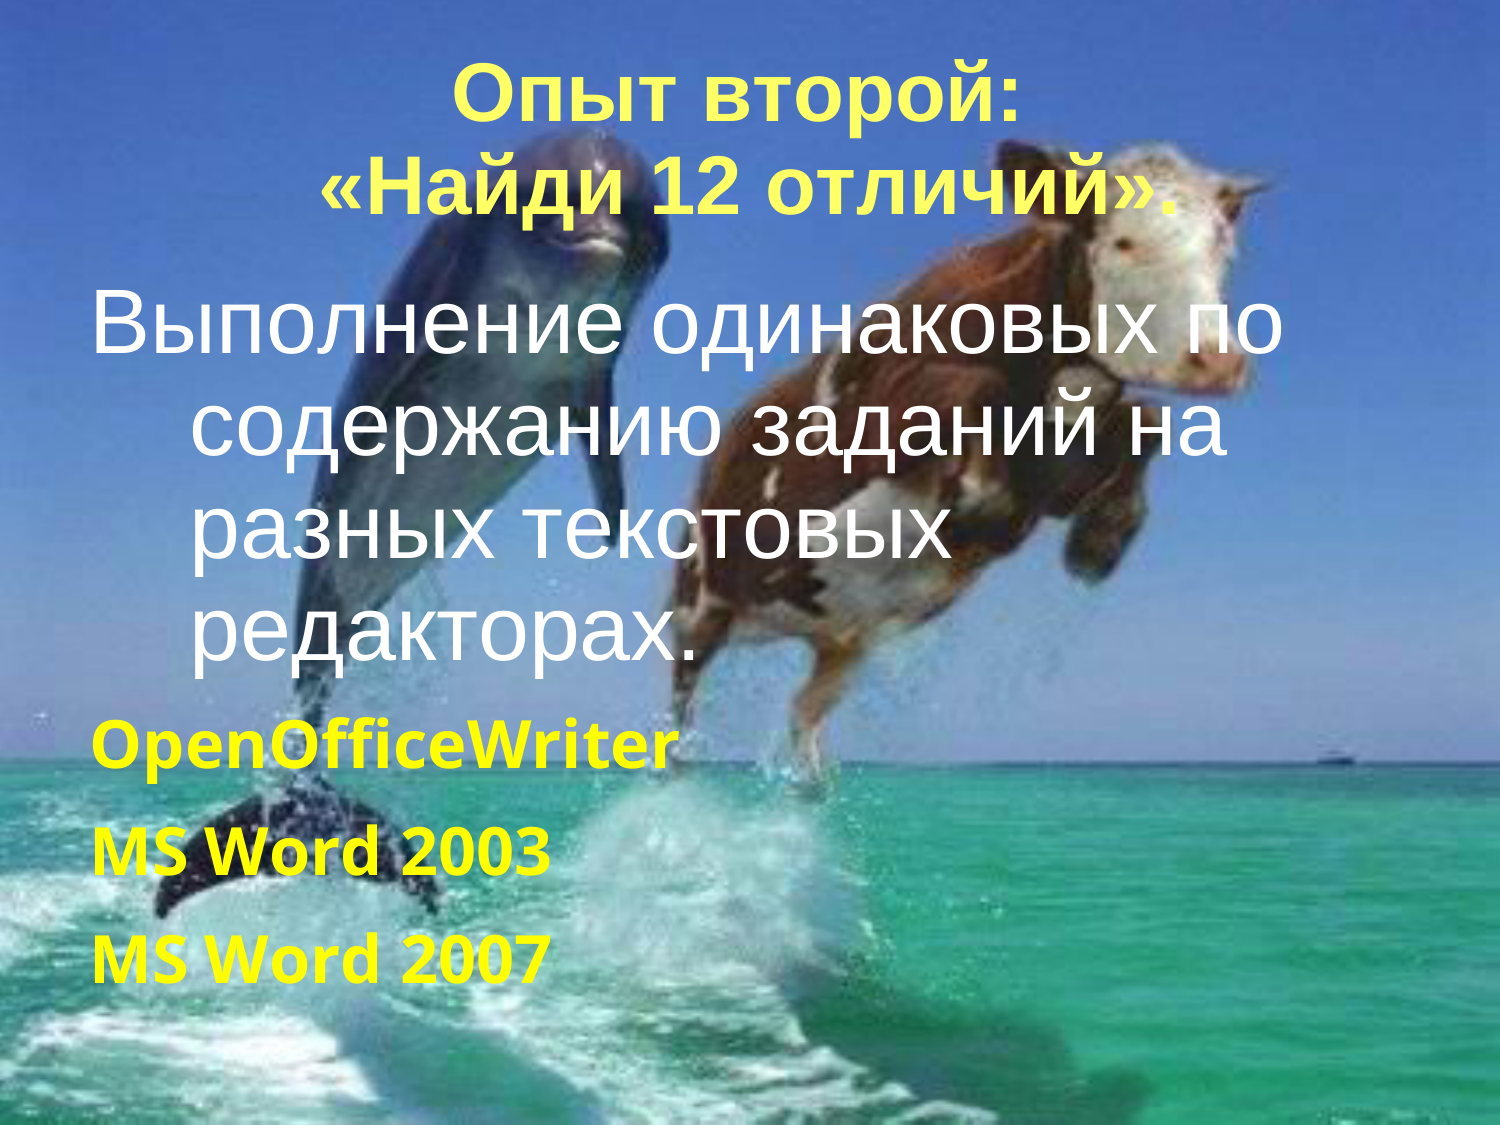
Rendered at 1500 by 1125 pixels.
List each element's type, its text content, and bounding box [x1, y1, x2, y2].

title Опыт второй: «Найди 12 отличий». [75, 34, 1426, 244]
list Выполнение одинаковых по содержанию заданий на разных текстовых редакторах. OpenOfficeWriter MS Word 2003 MS Word 2007 [75, 262, 1426, 1084]
picture [0, 0, 1500, 1125]
